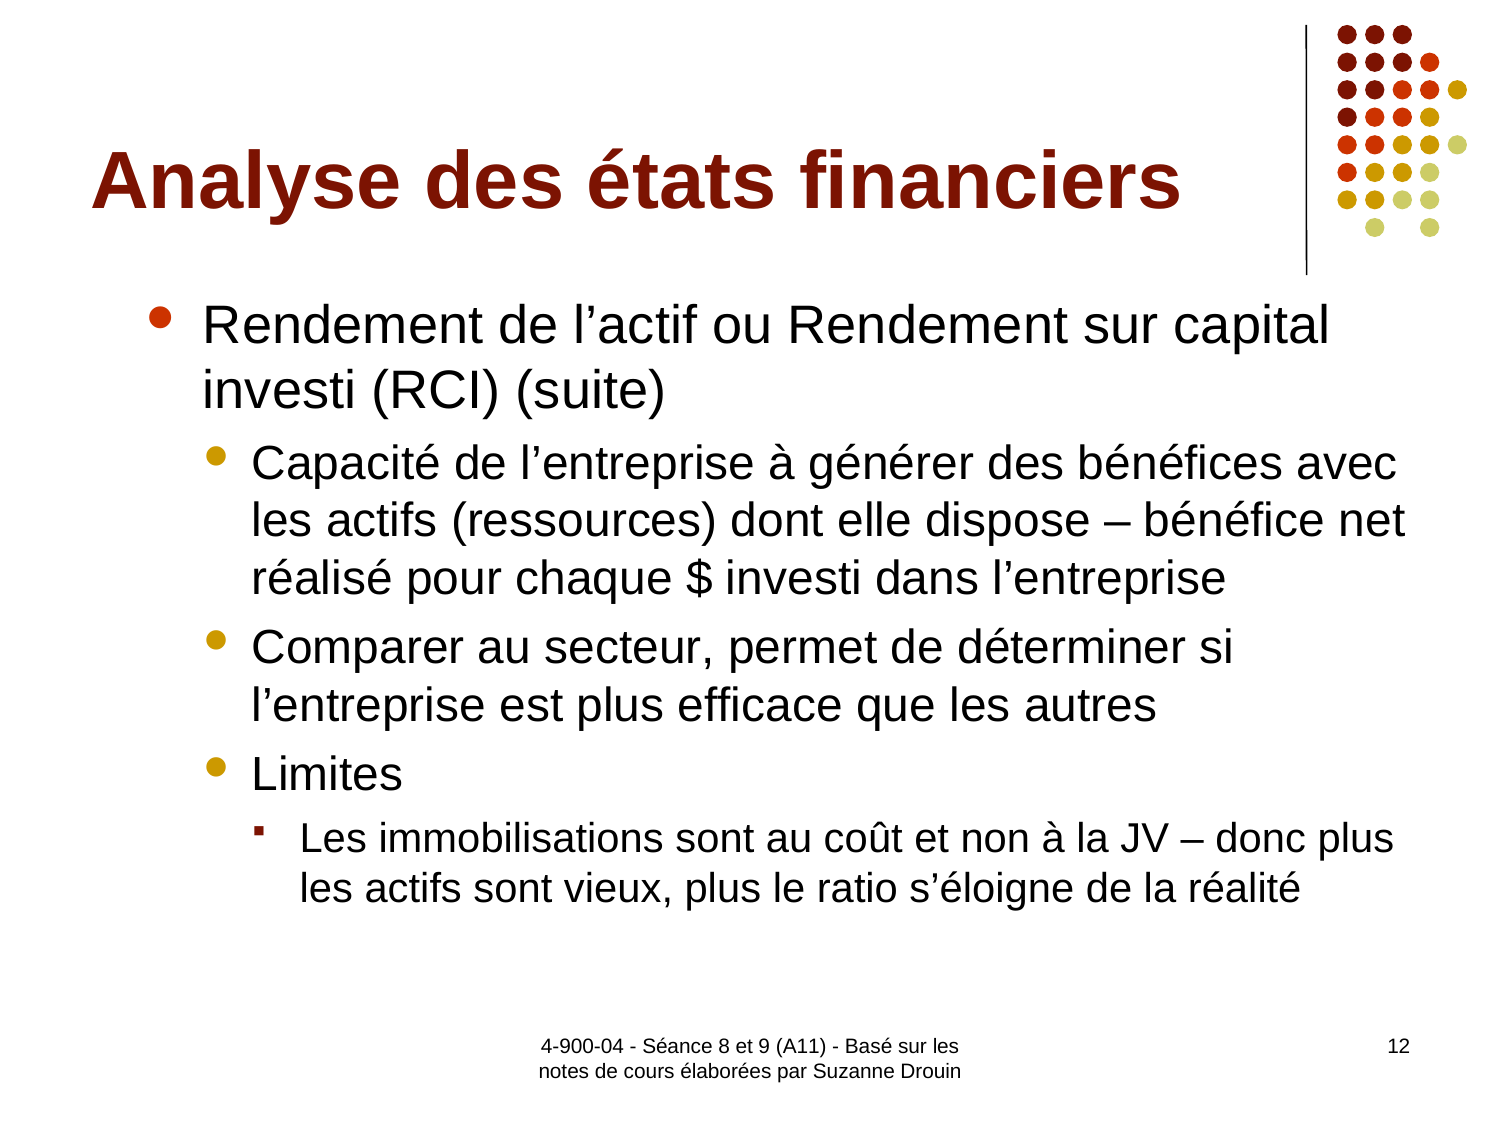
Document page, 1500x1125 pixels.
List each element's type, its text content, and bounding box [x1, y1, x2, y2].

text_box Analyse des états financiers [74, 20, 1313, 233]
text_box 4-900-04 - Séance 8 et 9 (A11) - Basé sur les notes de cours élaborées par Suzanne Drouin [512, 1025, 988, 1101]
text_box <numéro> [1074, 1025, 1426, 1101]
text_box Rendement de l’actif ou Rendement sur capital investi (RCI) (suite) Capacité de l’entreprise à générer des bénéfices avec les actifs (ressources) dont elle dispose – bénéfice net réalisé pour chaque $ investi dans l’entreprise Comparer au secteur, permet de déterminer si l’entreprise est plus efficace que les autres Limites Les immobilisations sont au coût et non à la JV – donc plus les actifs sont vieux, plus le ratio s’éloigne de la réalité [75, 282, 1426, 1006]
